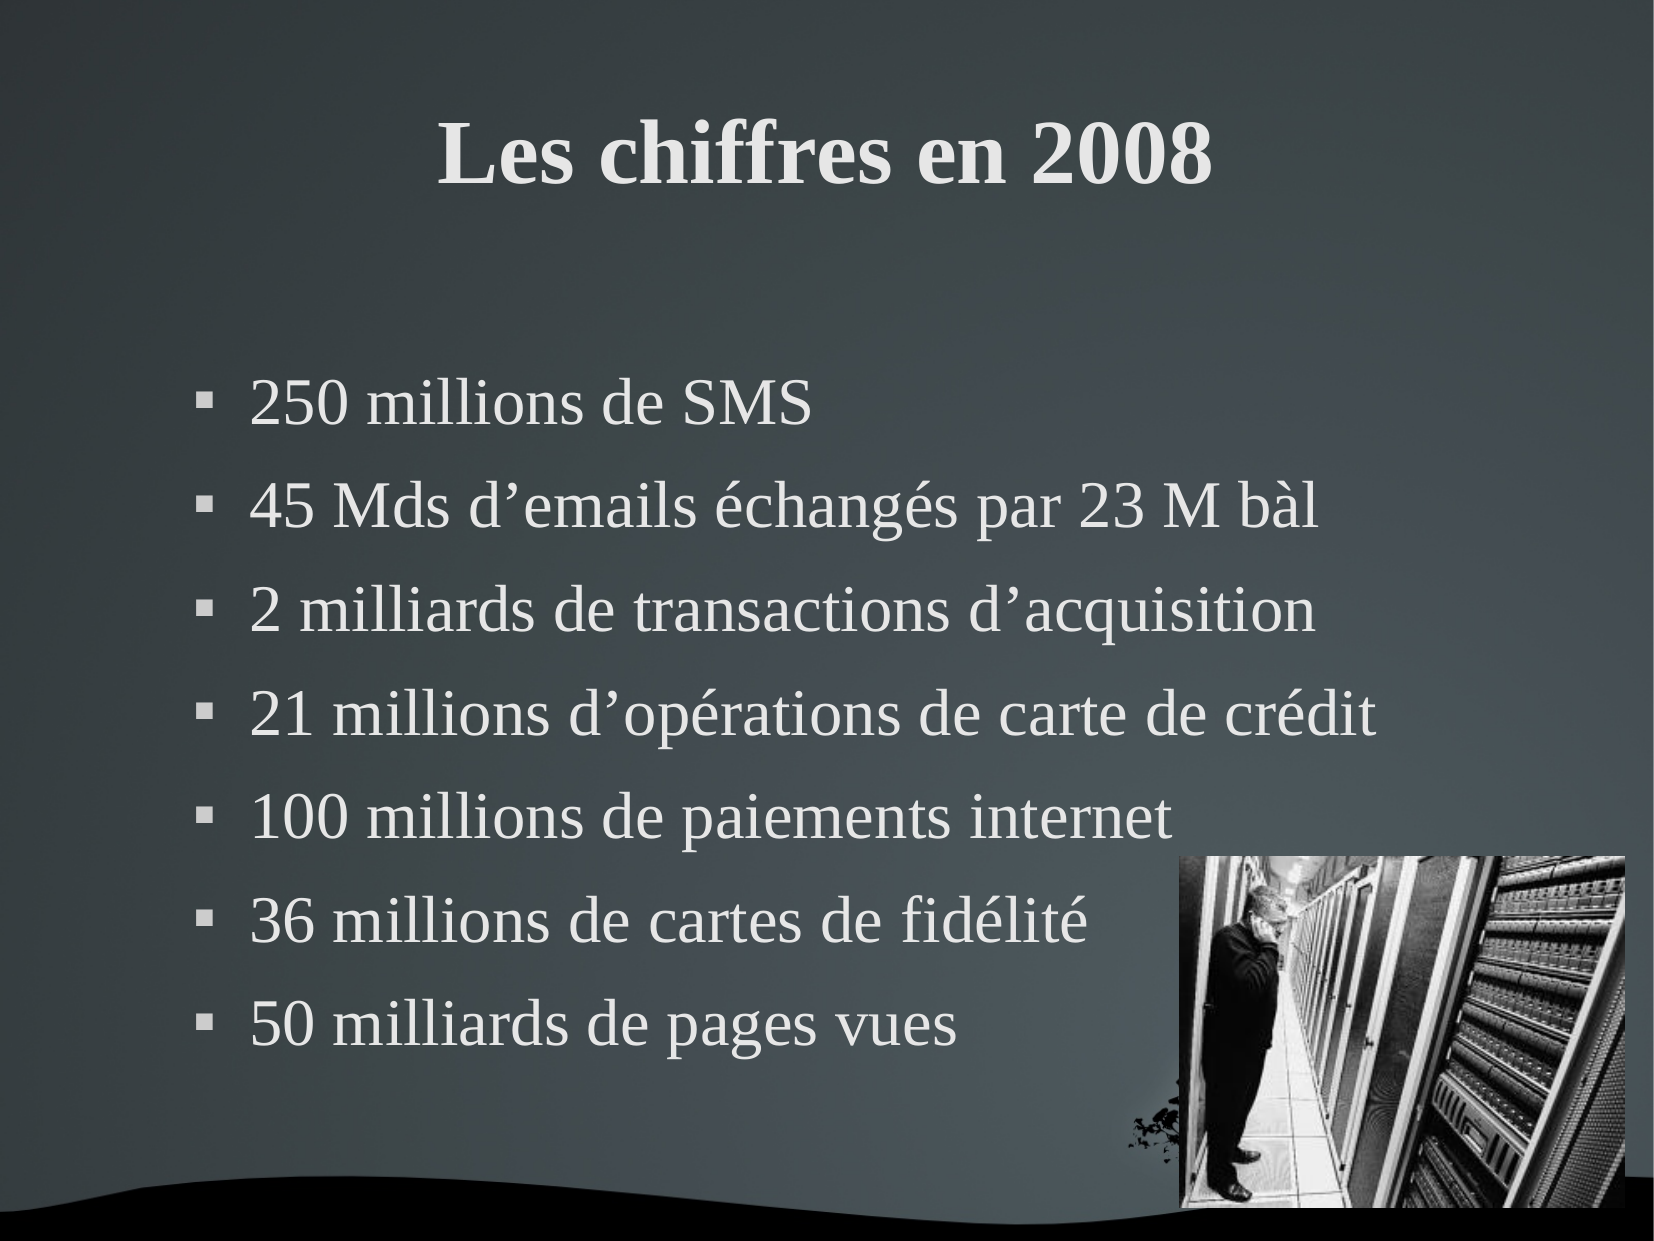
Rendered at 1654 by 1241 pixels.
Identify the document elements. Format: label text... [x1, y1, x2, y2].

list 250 millions de SMS 45 Mds d’emails échangés par 23 M bàl 2 milliards de transactions d’acquisition 21 millions d’opérations de carte de crédit 100 millions de paiements internet 36 millions de cartes de fidélité 50 milliards de pages vues [178, 364, 1570, 1147]
title Les chiffres en 2008 [82, 49, 1571, 257]
picture [0, 0, 1654, 1241]
